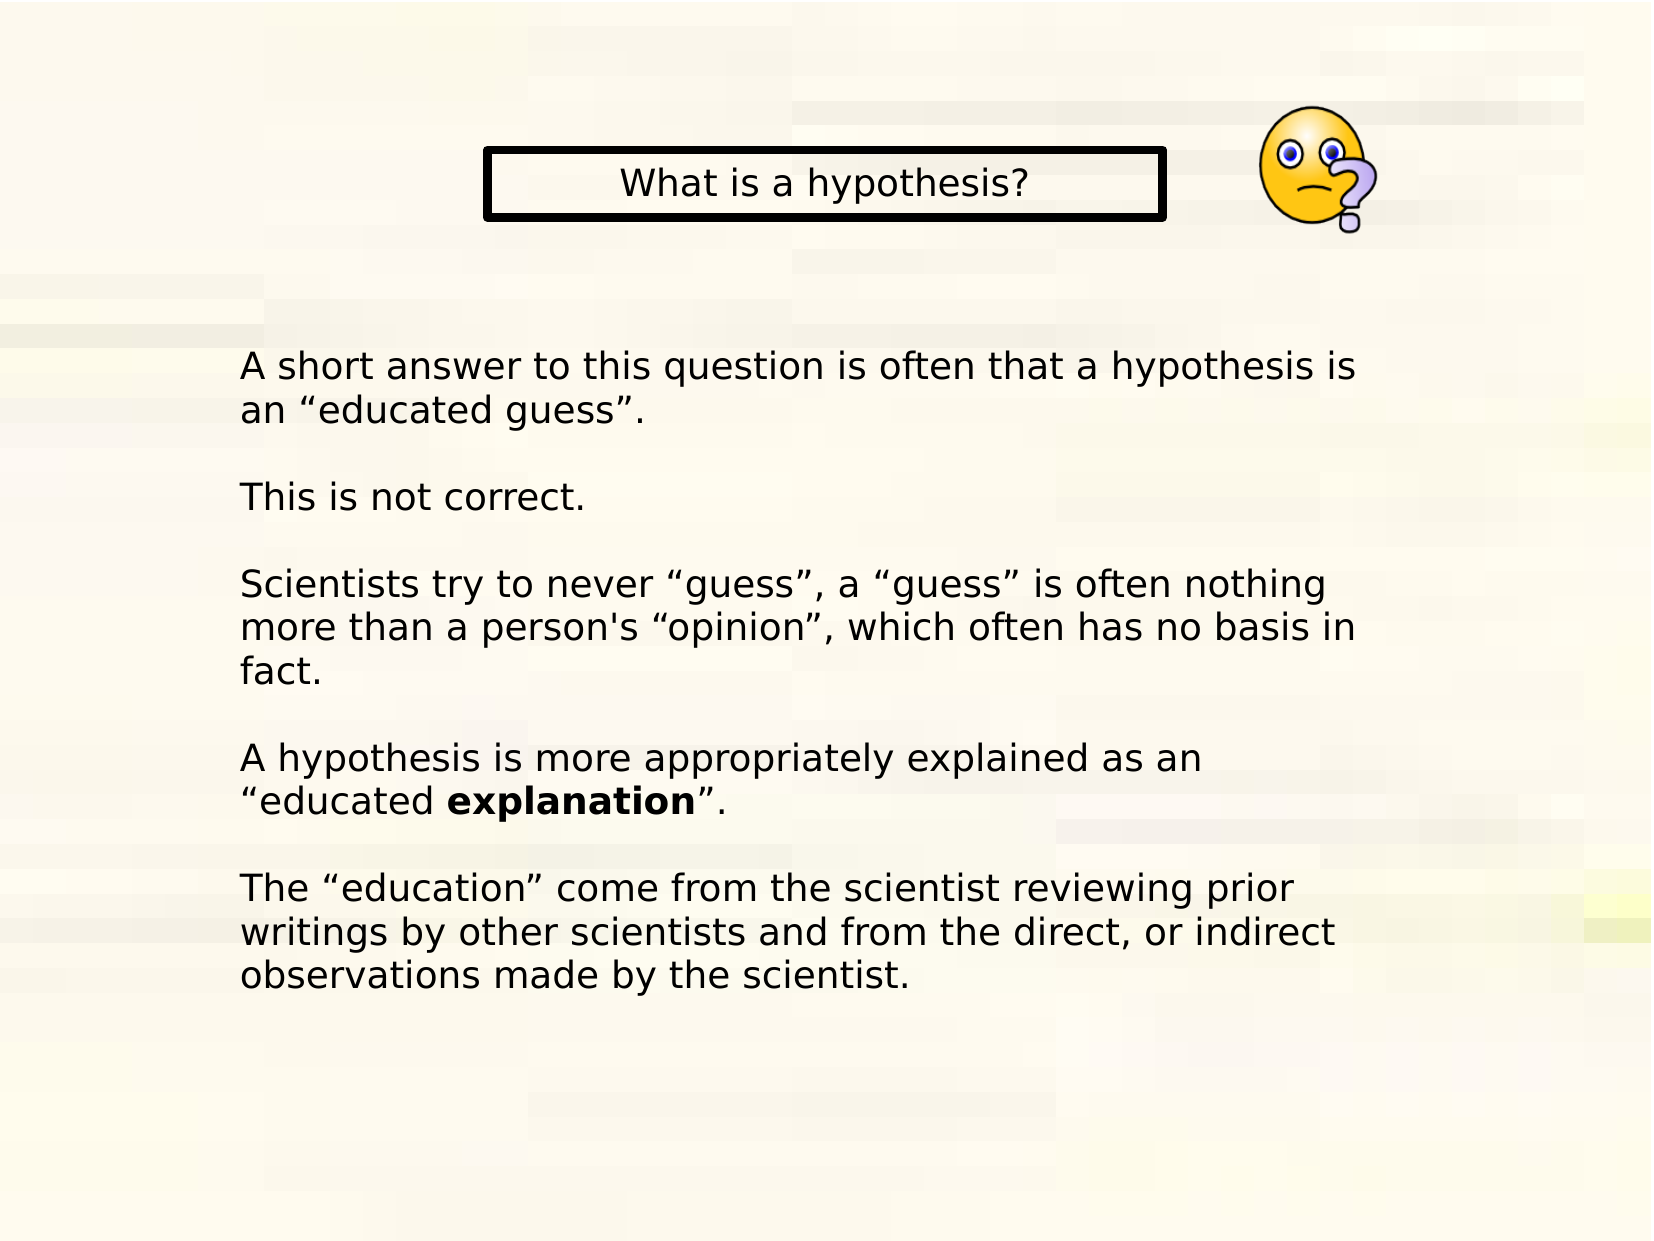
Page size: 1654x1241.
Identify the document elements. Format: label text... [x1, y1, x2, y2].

text_box A short answer to this question is often that a hypothesis is an “educated guess”. This is not correct. Scientists try to never “guess”, a “guess” is often nothing more than a person's “opinion”, which often has no basis in fact. A hypothesis is more appropriately explained as an “educated explanation”. The “education” come from the scientist reviewing prior writings by other scientists and from the direct, or indirect observations made by the scientist. [225, 337, 1426, 1006]
text_box What is a hypothesis? [487, 150, 1163, 218]
picture [0, 2, 1651, 1241]
